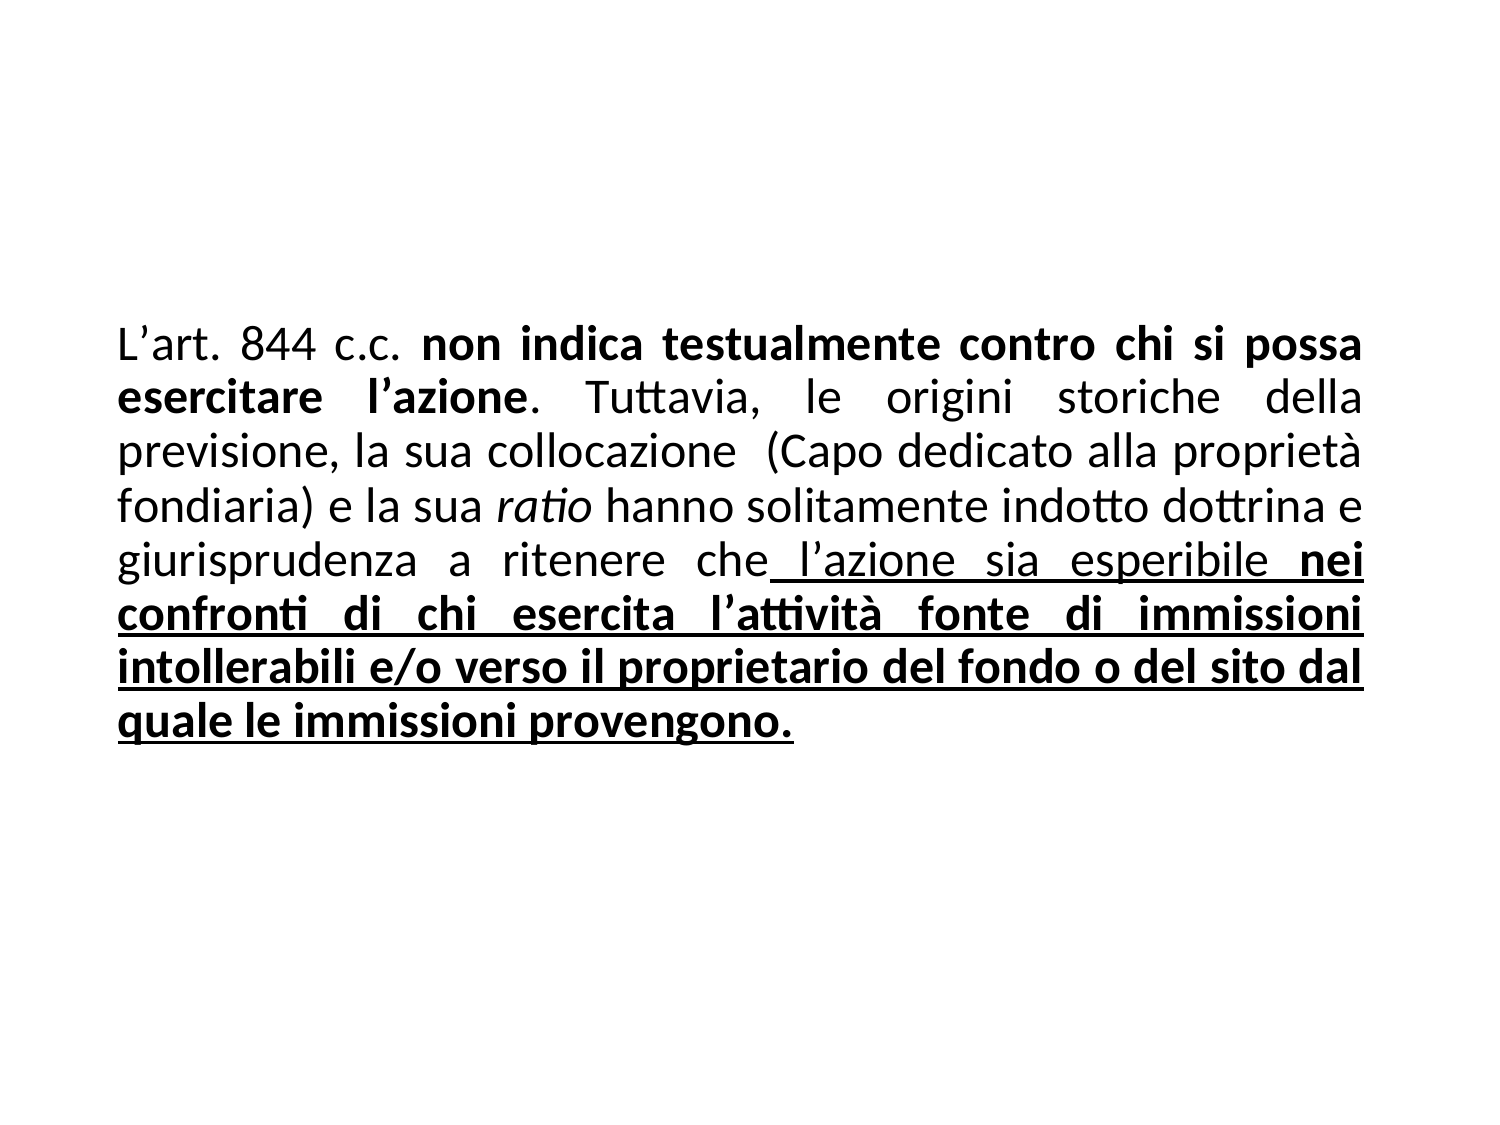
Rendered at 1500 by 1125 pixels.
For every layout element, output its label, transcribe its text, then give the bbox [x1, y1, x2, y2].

list L’art. 844 c.c. non indica testualmente contro chi si possa esercitare l’azione. Tuttavia, le origini storiche della previsione, la sua collocazione (Capo dedicato alla proprietà fondiaria) e la sua ratio hanno solitamente indotto dottrina e giurisprudenza a ritenere che l’azione sia esperibile nei confronti di chi esercita l’attività fonte di immissioni intollerabili e/o verso il proprietario del fondo o del sito dal quale le immissioni provengono. [103, 94, 1397, 1014]
